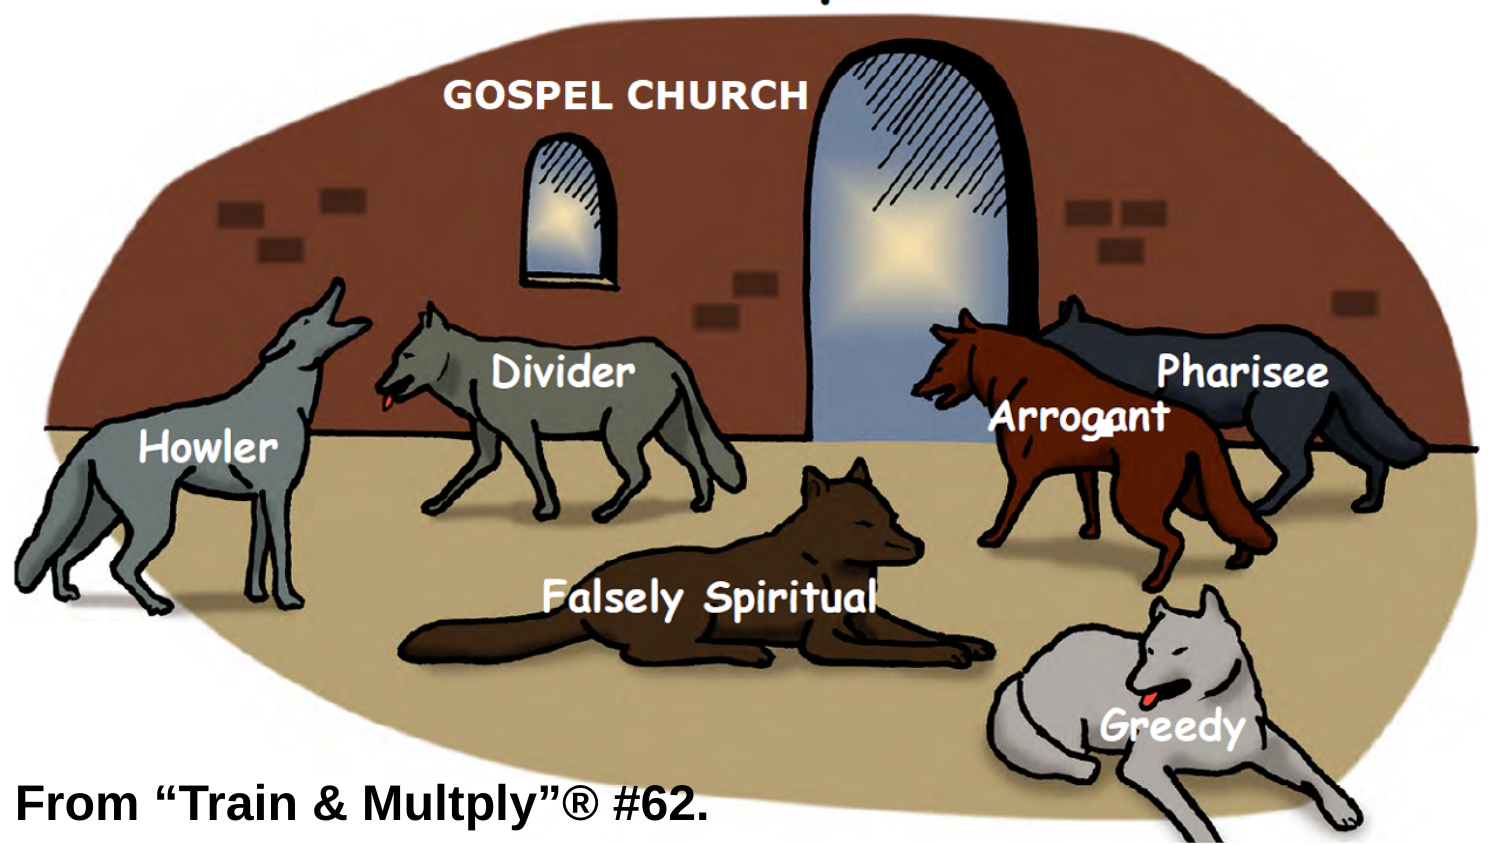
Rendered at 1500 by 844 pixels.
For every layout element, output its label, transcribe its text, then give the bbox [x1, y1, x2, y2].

text_box From “Train & Multply”® #62. [0, 767, 827, 839]
picture [0, 0, 1500, 844]
